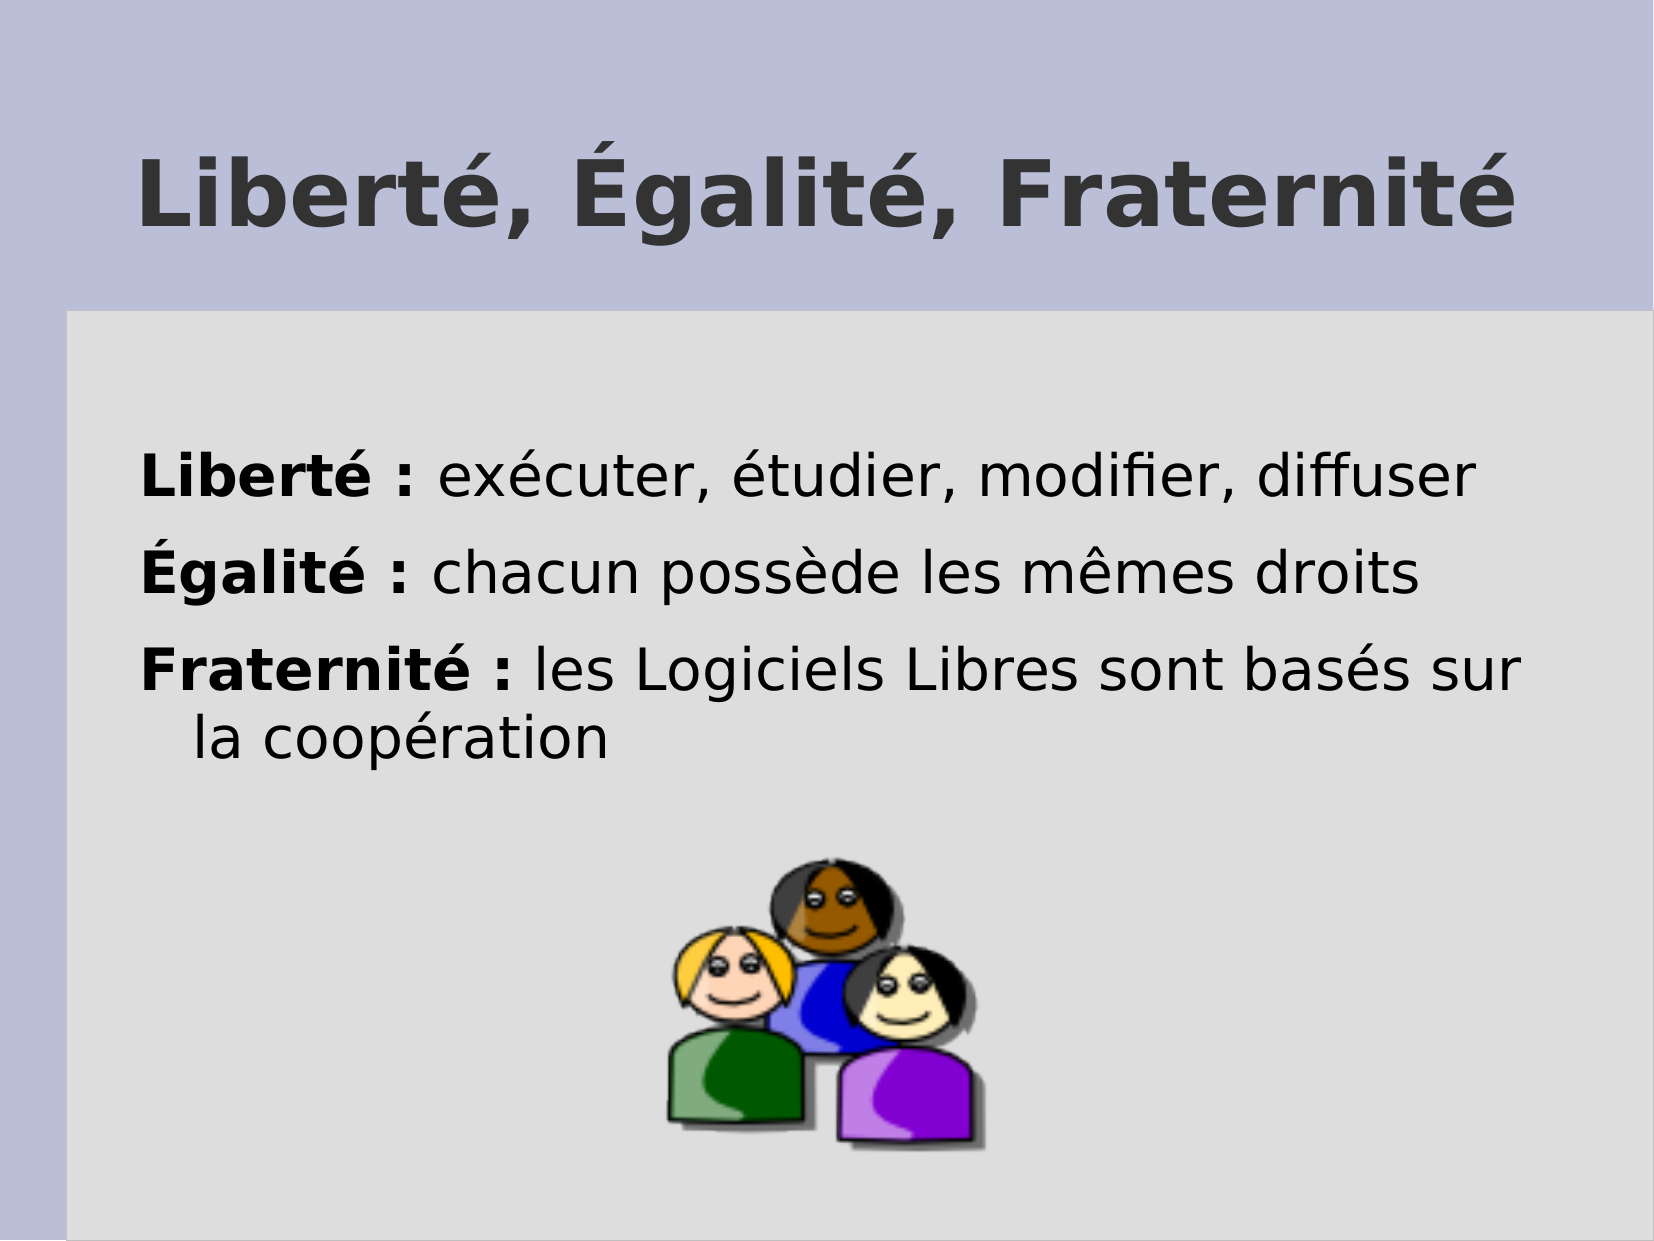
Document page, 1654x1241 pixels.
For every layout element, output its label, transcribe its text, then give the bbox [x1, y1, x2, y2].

picture [655, 841, 998, 1184]
title Liberté, Égalité, Fraternité [121, 91, 1534, 299]
list Liberté : exécuter, étudier, modifier, diffuser Égalité : chacun possède les mêmes droits Fraternité : les Logiciels Libres sont basés sur la coopération [121, 344, 1534, 1127]
